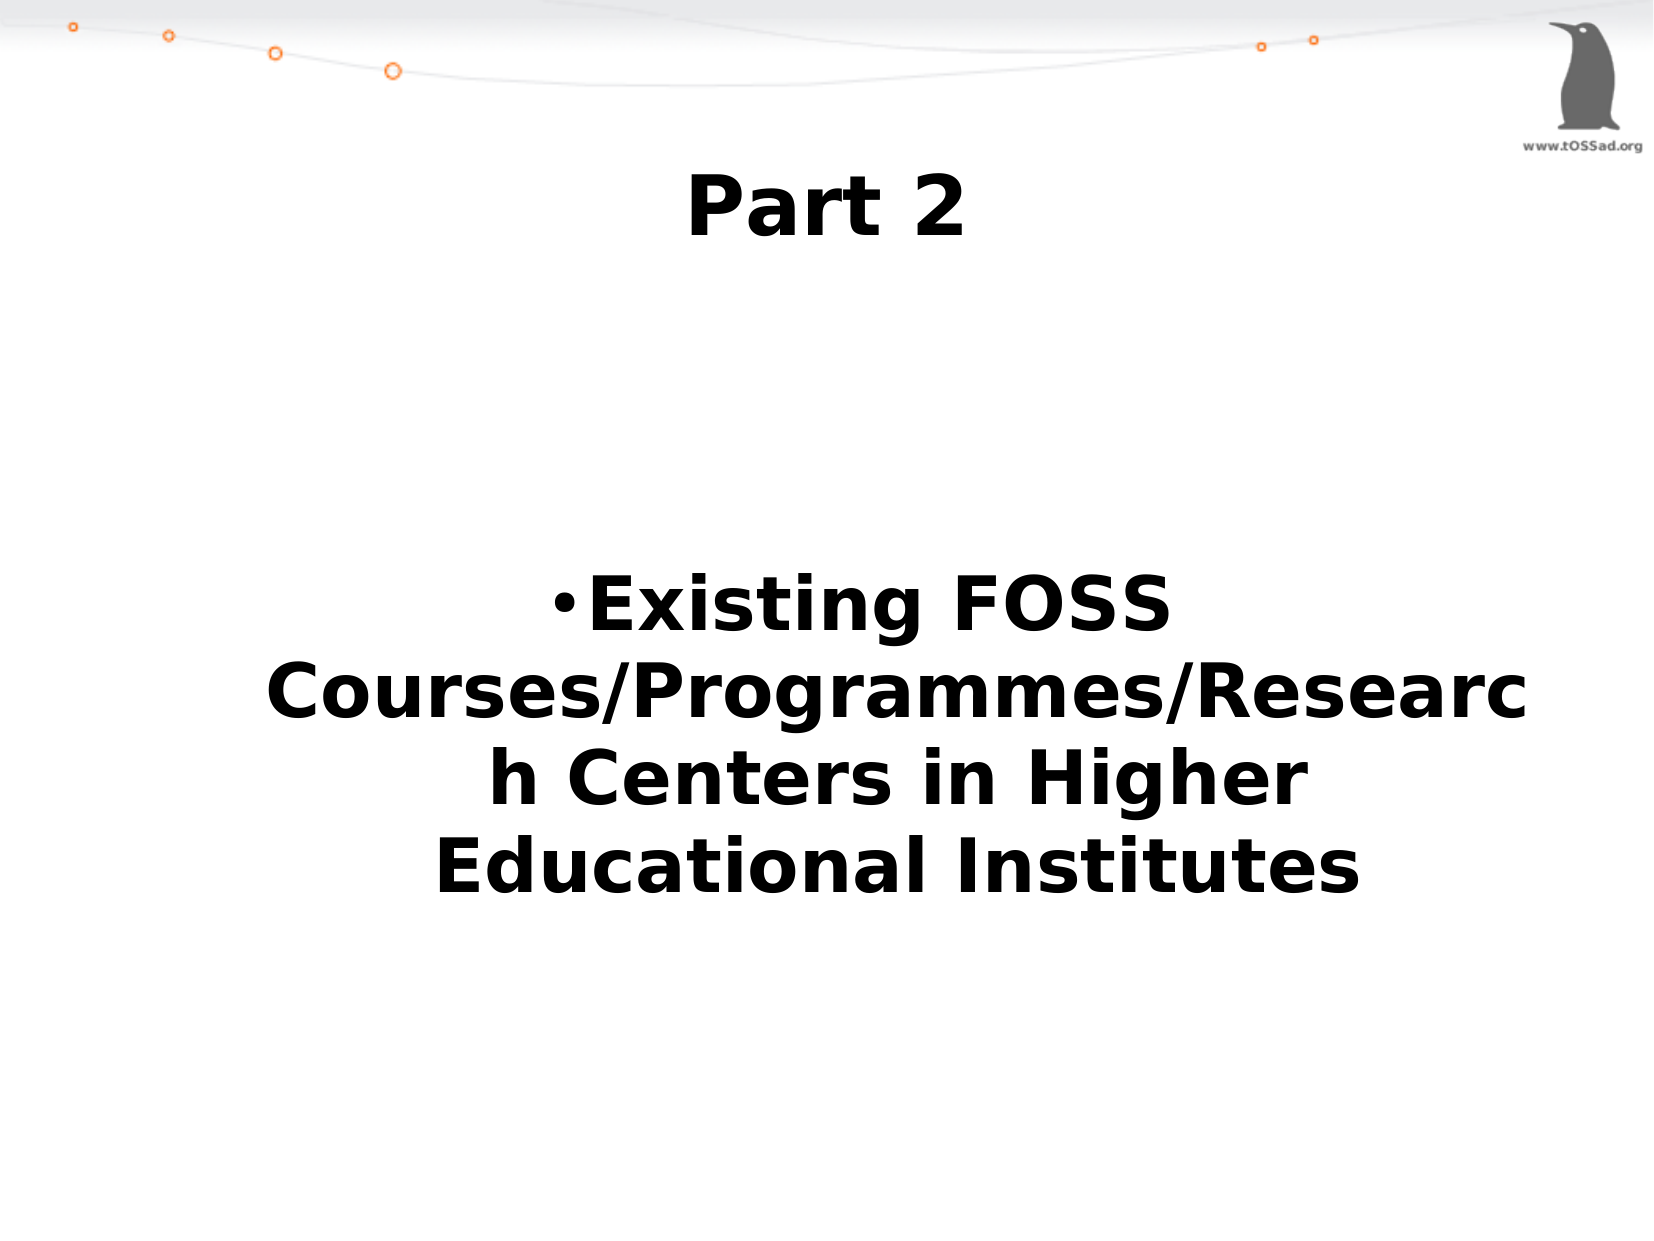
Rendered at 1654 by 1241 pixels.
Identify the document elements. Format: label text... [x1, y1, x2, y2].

picture [0, 0, 1654, 157]
subtitle Existing FOSS Courses/Programmes/Research Centers in Higher Educational Institutes [121, 344, 1534, 1127]
title Part 2 [121, 102, 1534, 311]
